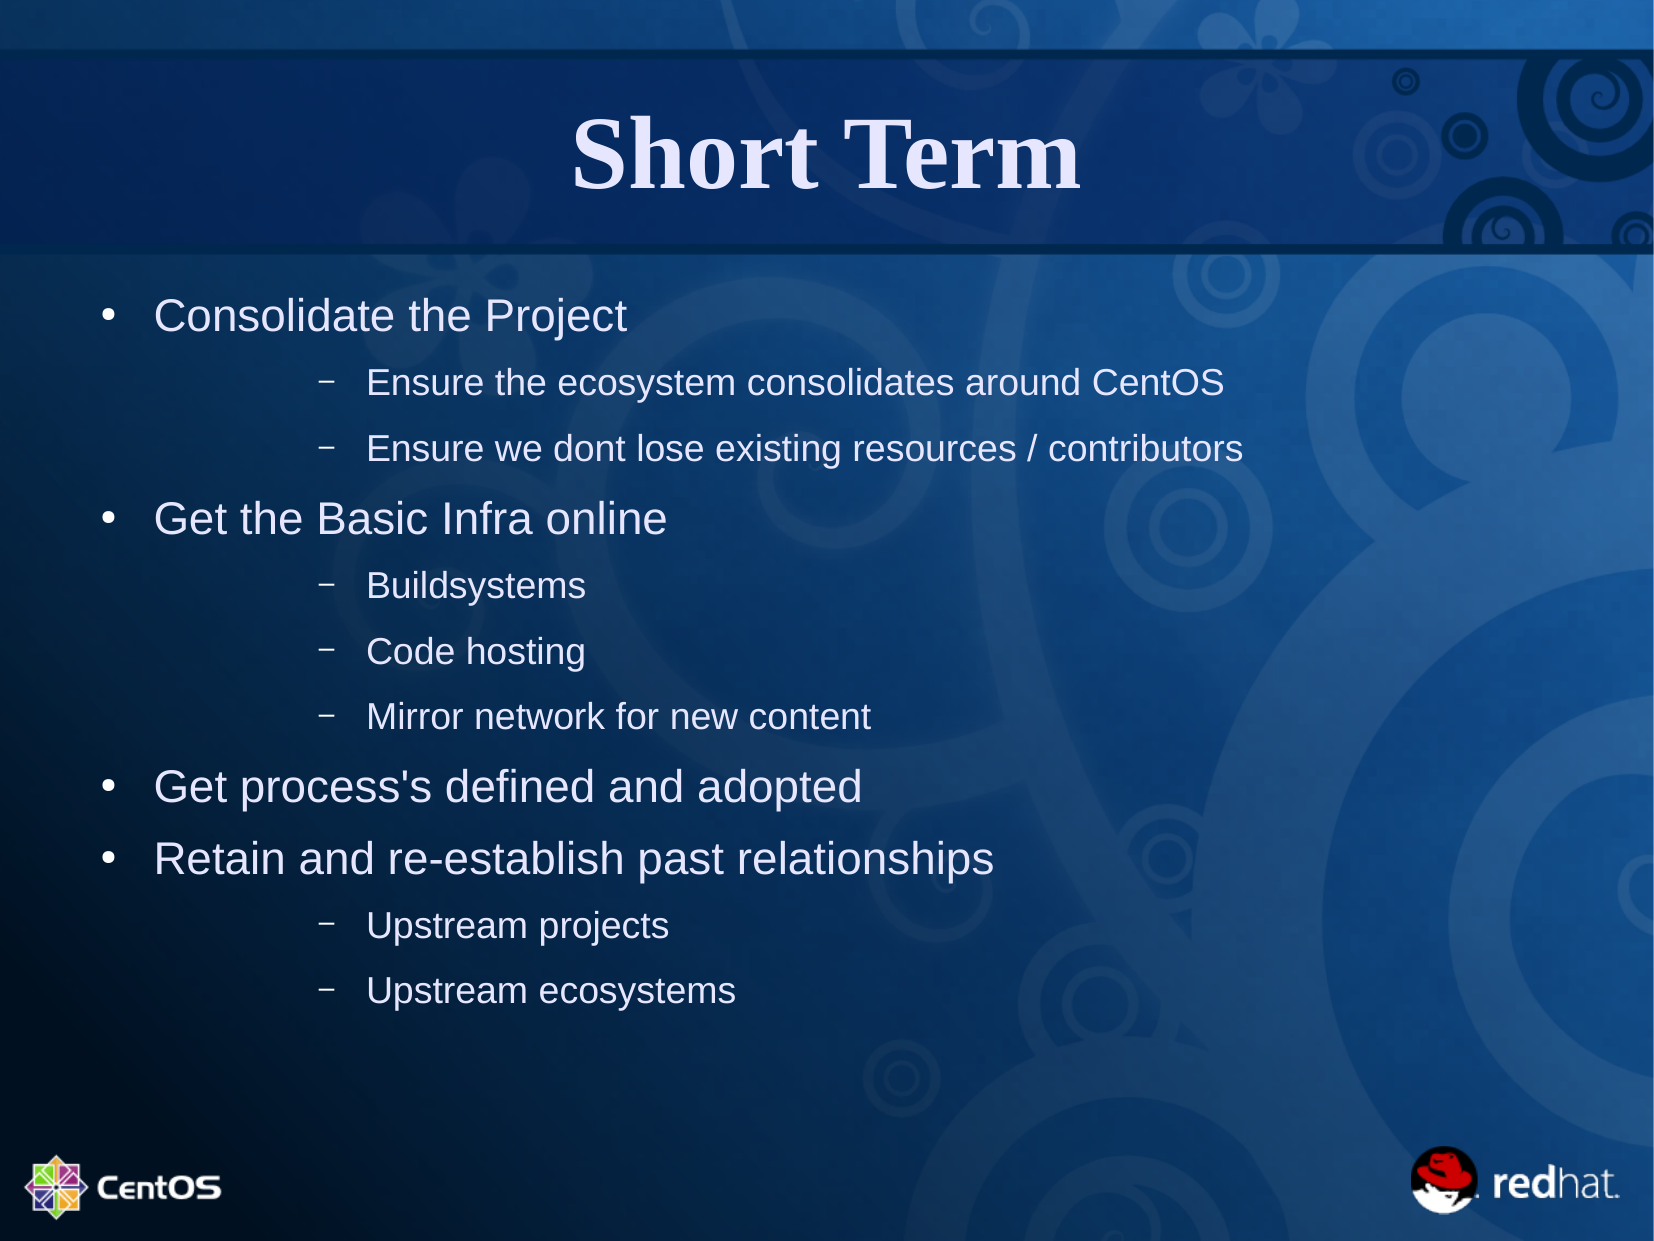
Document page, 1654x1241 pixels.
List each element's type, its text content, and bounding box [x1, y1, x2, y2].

list Consolidate the Project Ensure the ecosystem consolidates around CentOS Ensure we dont lose existing resources / contributors Get the Basic Infra online Buildsystems Code hosting Mirror network for new content Get process's defined and adopted Retain and re-establish past relationships Upstream projects Upstream ecosystems [82, 290, 1571, 1012]
picture [0, 0, 1654, 1241]
title Short Term [82, 49, 1571, 257]
